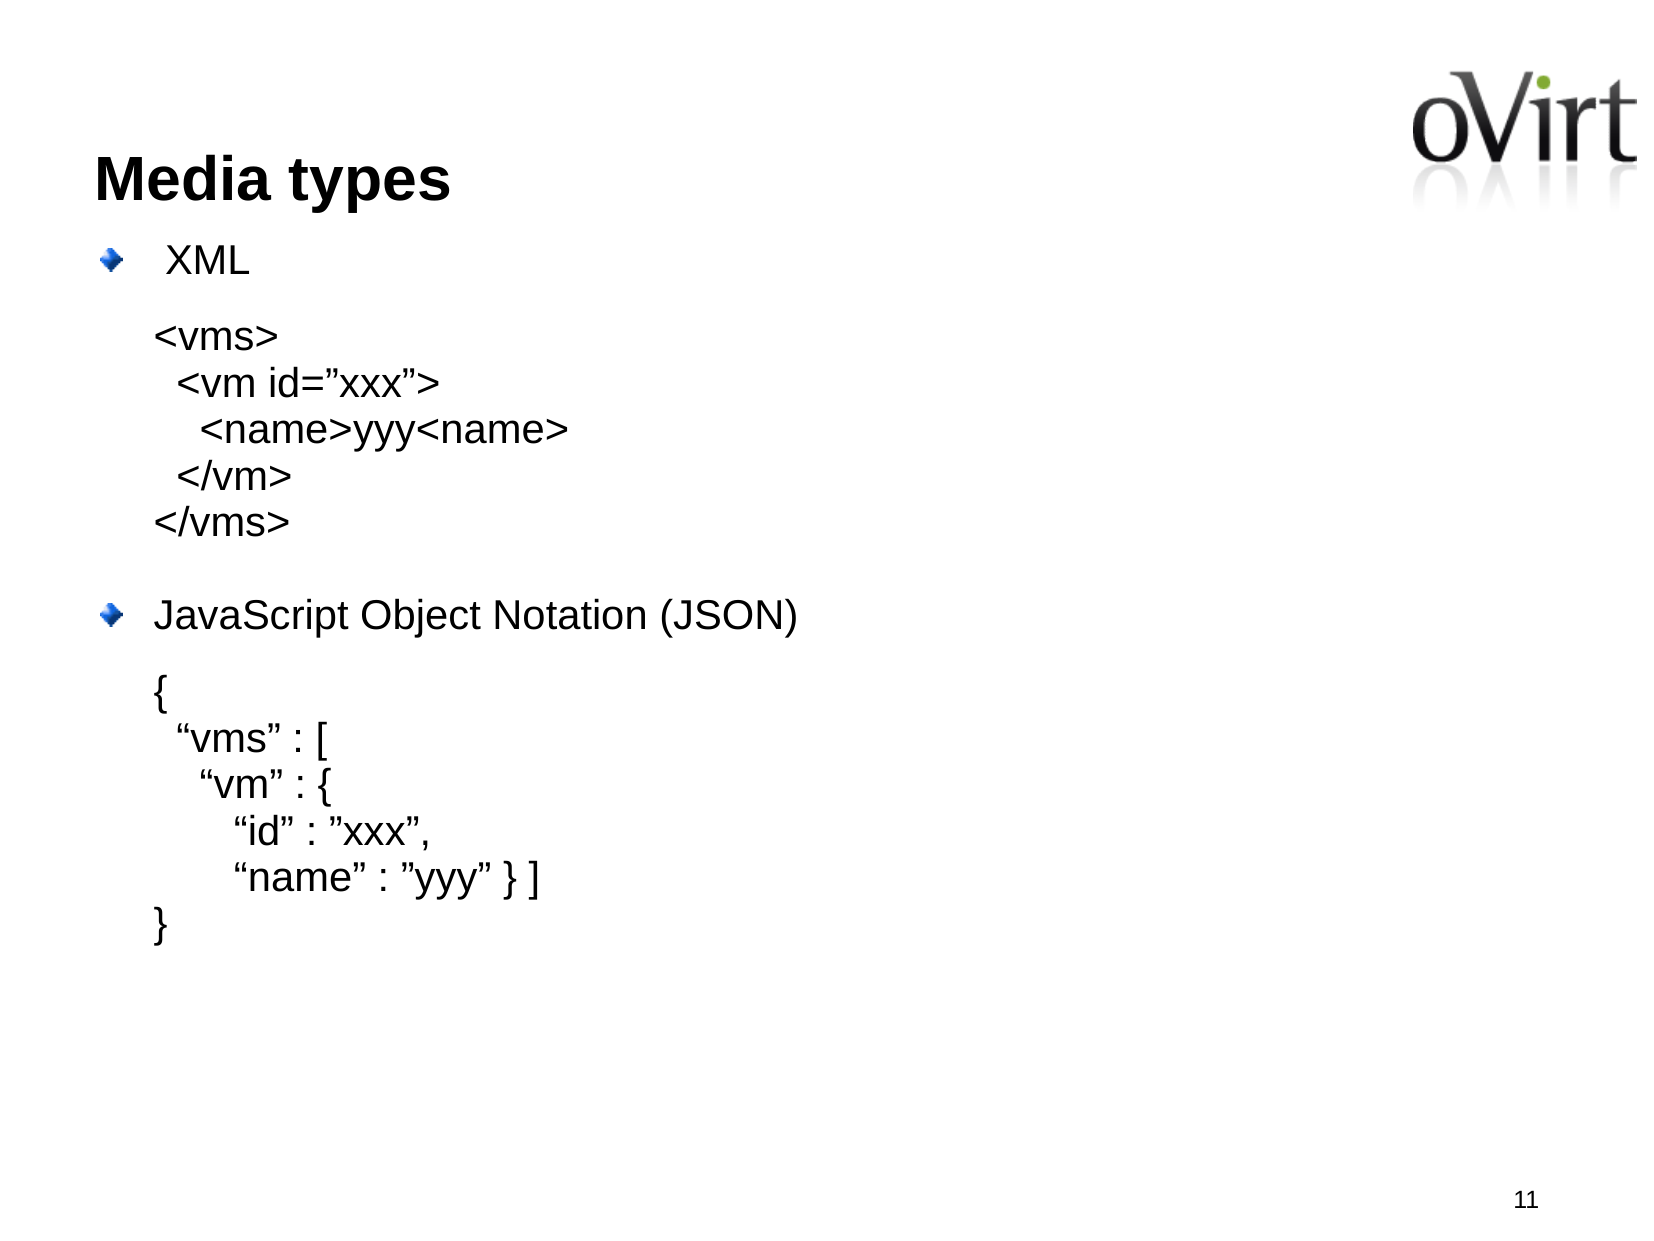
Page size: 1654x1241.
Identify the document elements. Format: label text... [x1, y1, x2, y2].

picture [1413, 63, 1637, 212]
list XML <vms> <vm id=”xxx”> <name>yyy<name> </vm> </vms> JavaScript Object Notation (JSON) { “vms” : [ “vm” : { “id” : ”xxx”, “name” : ”yyy” } ] } [82, 236, 1571, 1241]
title Media types [94, 133, 864, 225]
